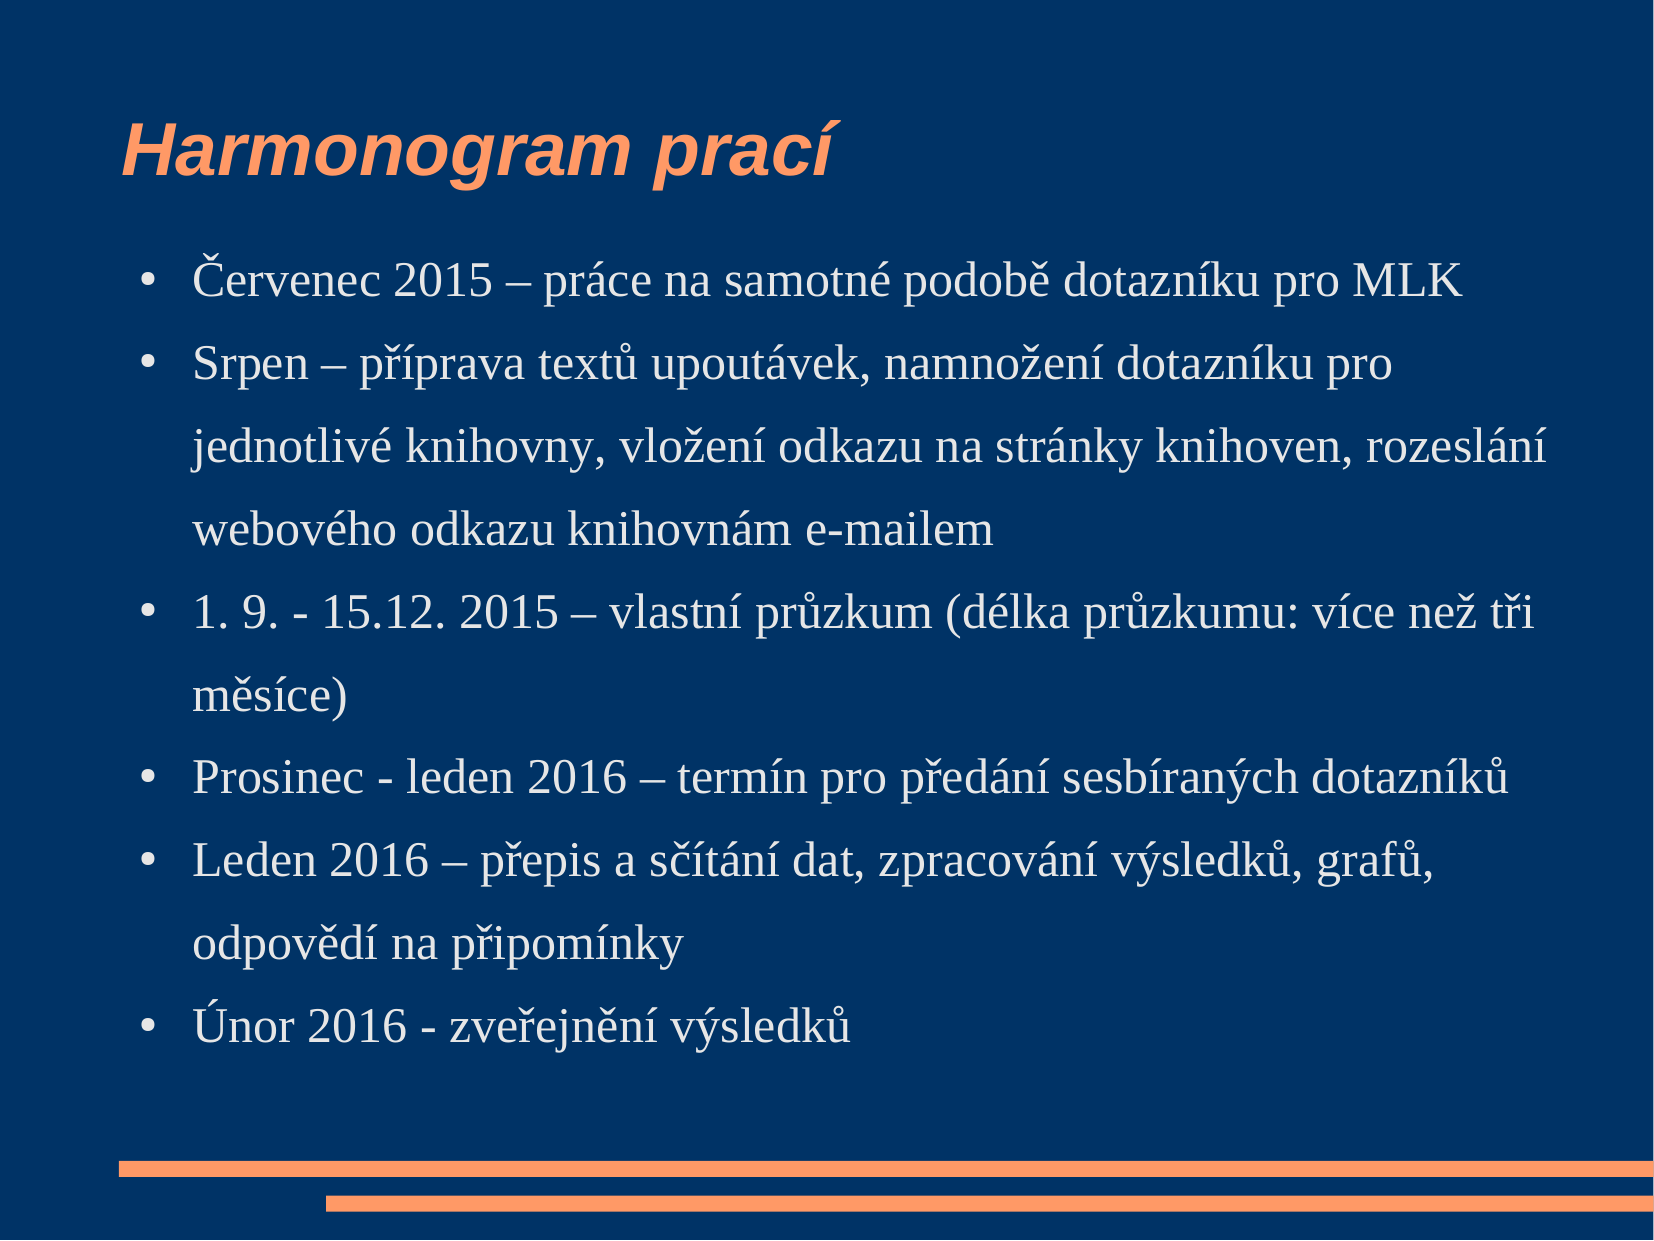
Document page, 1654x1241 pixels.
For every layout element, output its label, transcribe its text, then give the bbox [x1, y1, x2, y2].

title Harmonogram prací [121, 46, 1534, 224]
list Červenec 2015 – práce na samotné podobě dotazníku pro MLK Srpen – příprava textů upoutávek, namnožení dotazníku pro jednotlivé knihovny, vložení odkazu na stránky knihoven, rozeslání webového odkazu knihovnám e-mailem 1. 9. - 15.12. 2015 – vlastní průzkum (délka průzkumu: více než tři měsíce) Prosinec - leden 2016 – termín pro předání sesbíraných dotazníků Leden 2016 – přepis a sčítání dat, zpracování výsledků, grafů, odpovědí na připomínky Únor 2016 - zveřejnění výsledků [121, 224, 1561, 1041]
